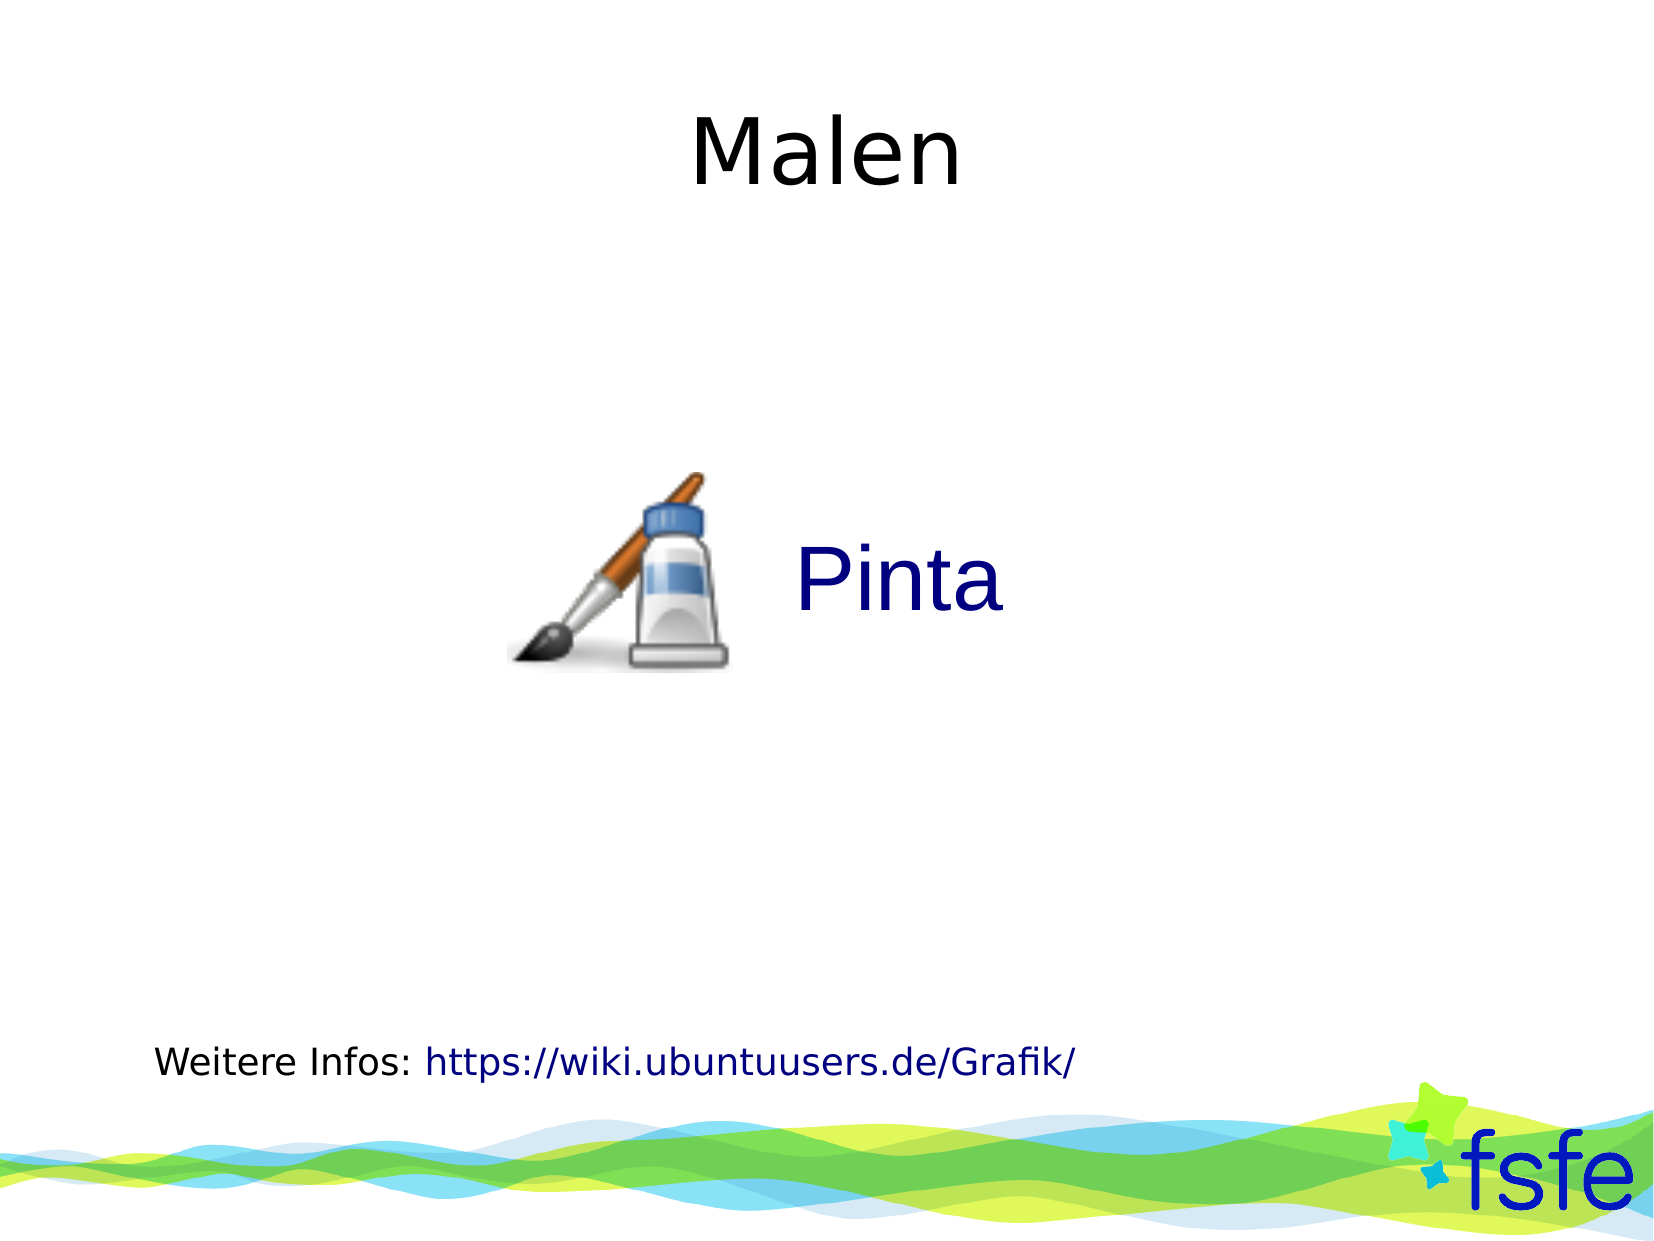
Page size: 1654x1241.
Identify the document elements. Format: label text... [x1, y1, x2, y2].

text_box Pinta [779, 520, 1571, 638]
picture [0, 1081, 1654, 1241]
picture [507, 472, 733, 673]
title Malen [82, 49, 1571, 257]
list Weitere Infos: https://wiki.ubuntuusers.de/Grafik/ [82, 290, 1571, 1085]
